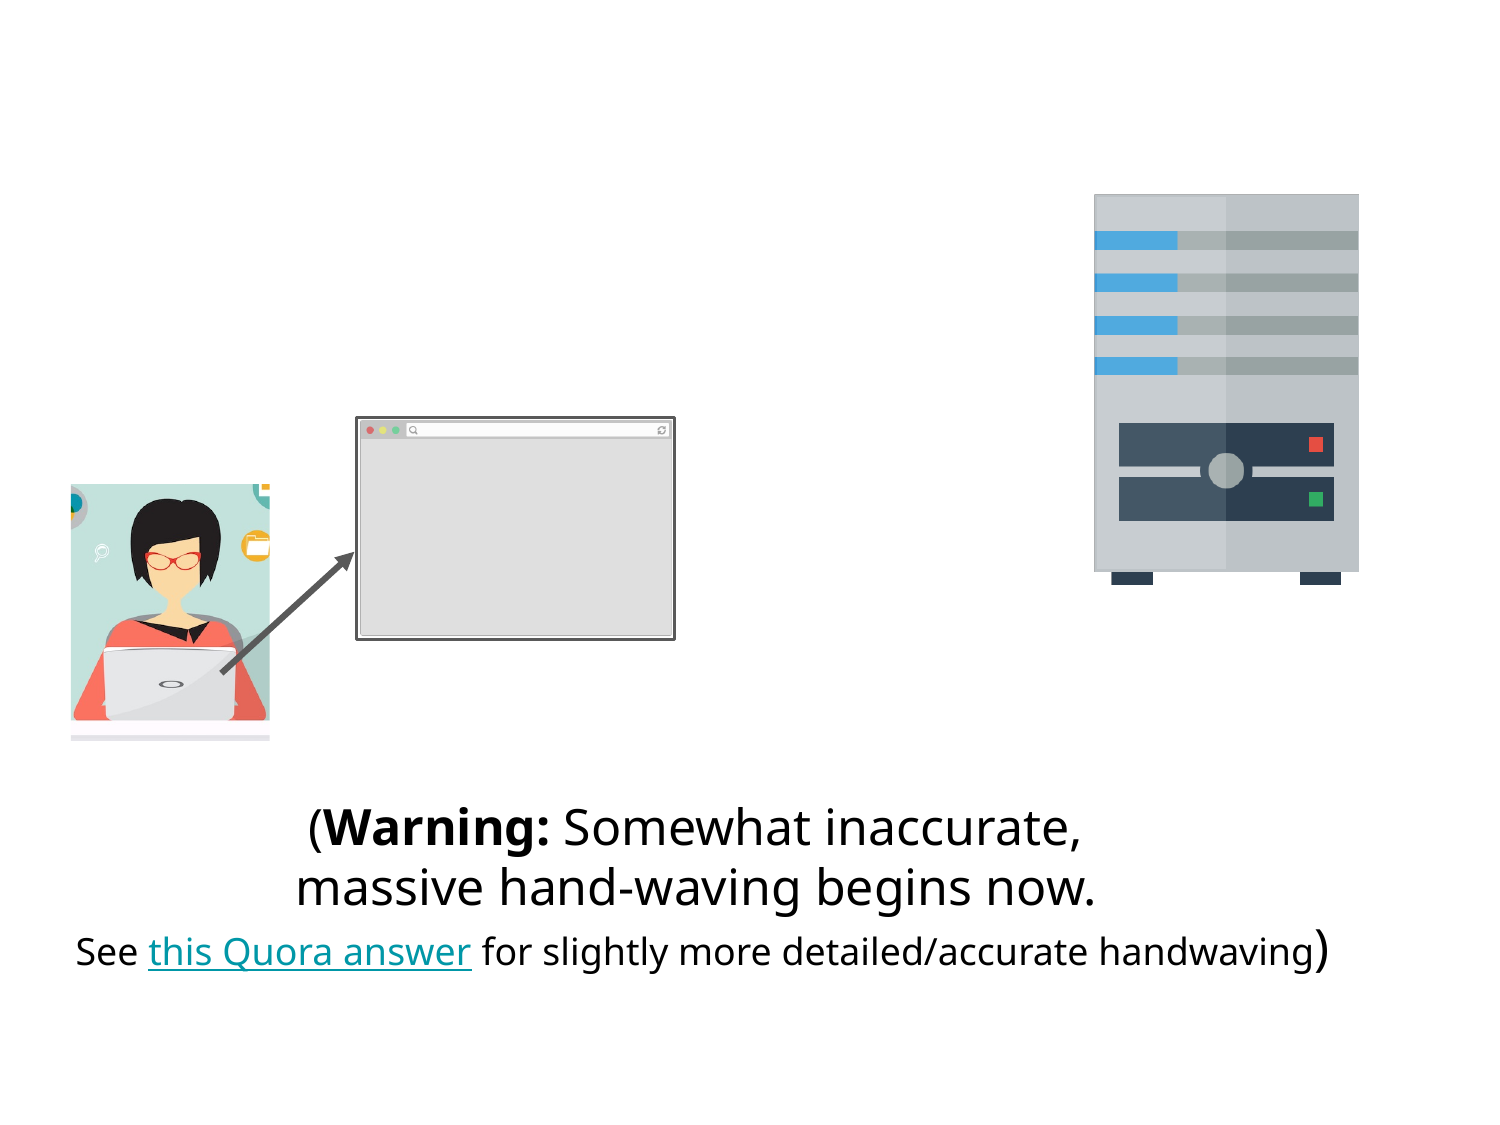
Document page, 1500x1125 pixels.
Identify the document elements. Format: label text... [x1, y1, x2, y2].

picture [70, 484, 270, 741]
picture [358, 419, 674, 638]
picture [1015, 186, 1432, 603]
text_box (Warning: Somewhat inaccurate, massive hand-waving begins now. See this Quora answer for slightly more detailed/accurate handwaving) [11, 780, 1394, 922]
